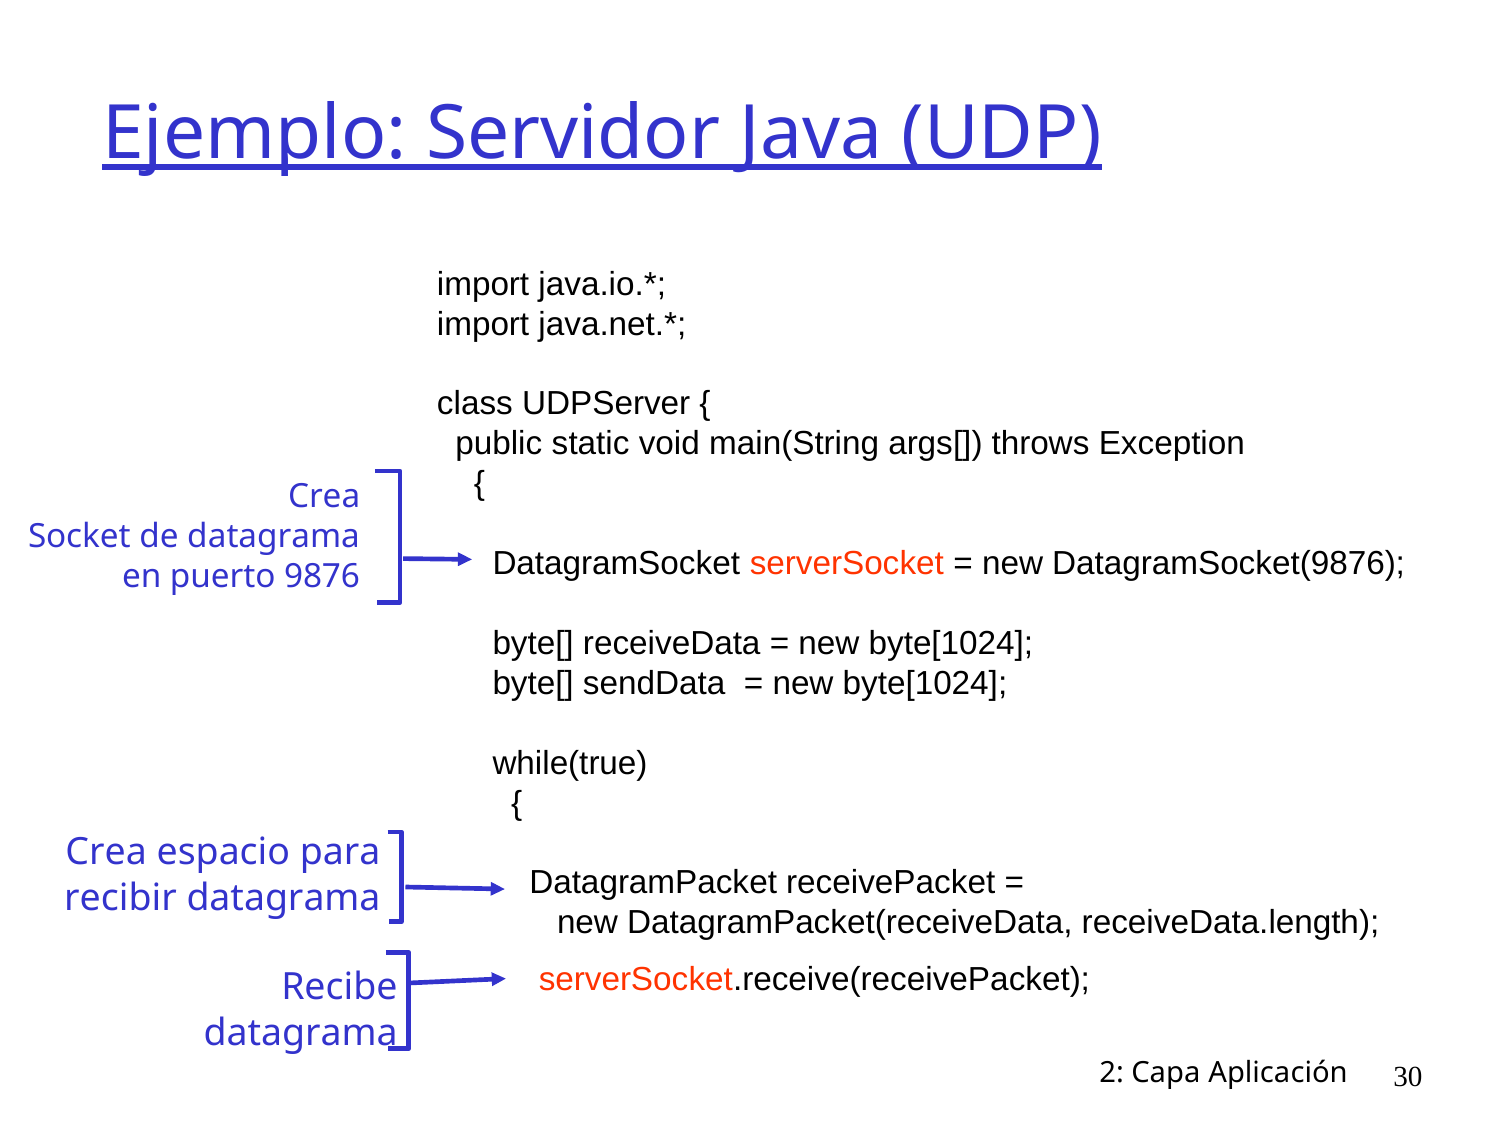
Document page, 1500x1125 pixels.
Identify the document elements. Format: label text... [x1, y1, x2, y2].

text_box import java.io.*; import java.net.*; class UDPServer { public static void main(String args[]) throws Exception { DatagramSocket serverSocket = new DatagramSocket(9876); byte[] receiveData = new byte[1024]; byte[] sendData = new byte[1024]; while(true) { DatagramPacket receivePacket = new DatagramPacket(receiveData, receiveData.length); serverSocket.receive(receivePacket); [422, 254, 1430, 1009]
text_box Recibe datagrama [149, 959, 413, 1061]
text_box Crea espacio para recibir datagrama [49, 824, 396, 926]
title Ejemplo: Servidor Java (UDP)‏ [87, 37, 1363, 225]
text_box Crea Socket de datagrama en puerto 9876 [13, 470, 376, 602]
